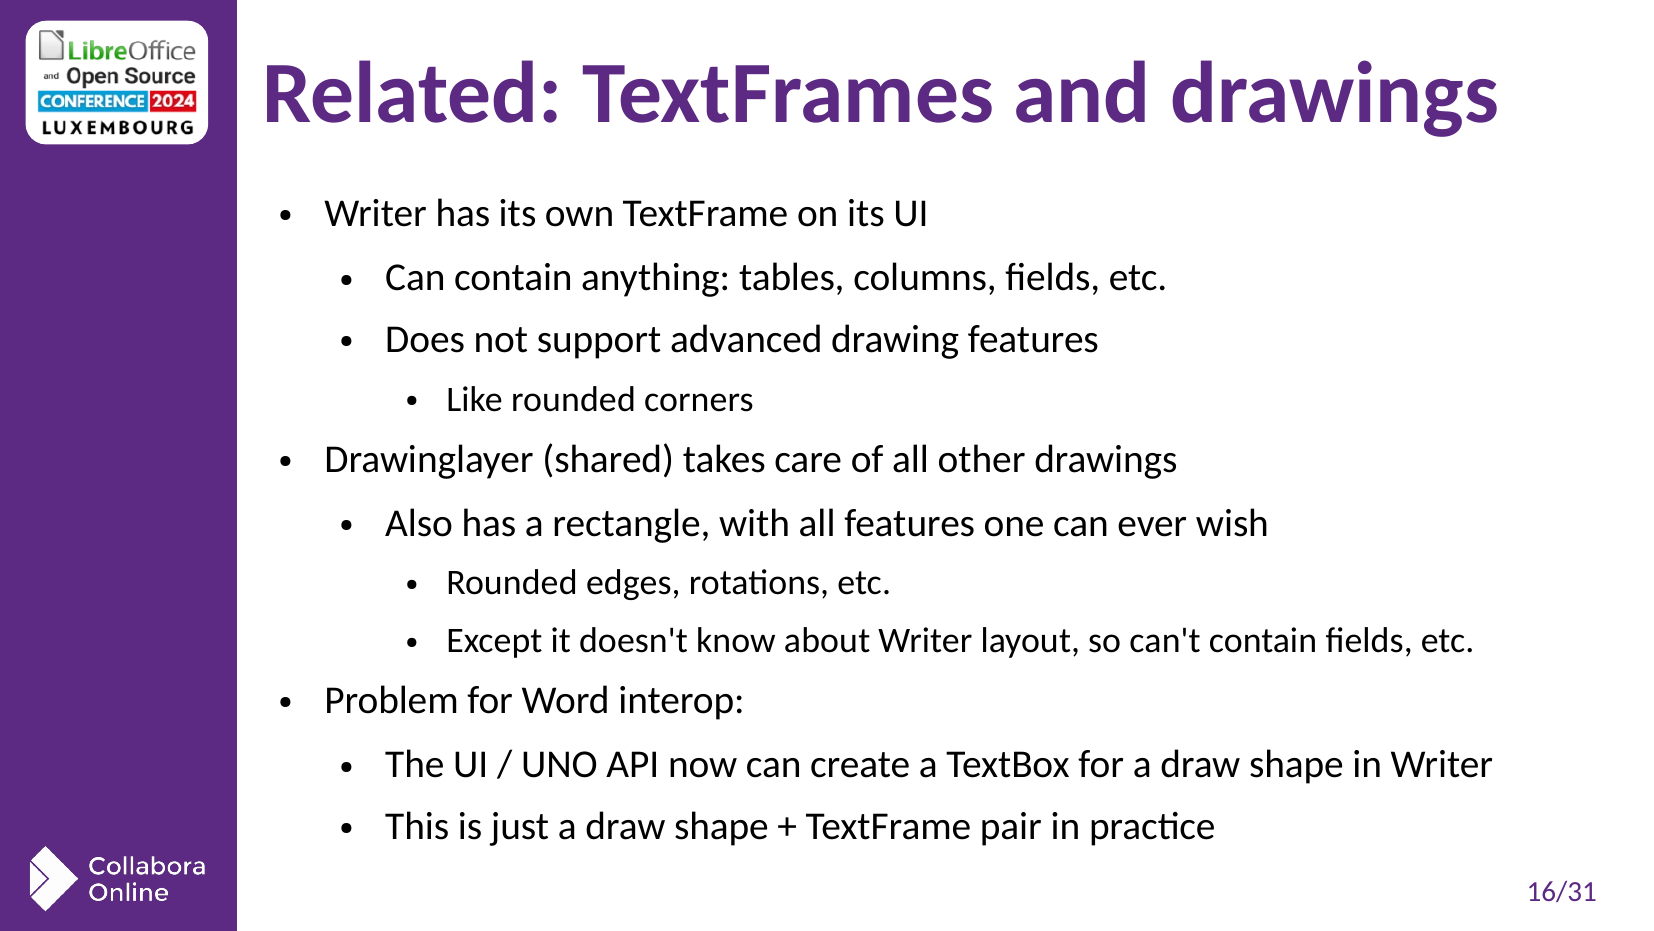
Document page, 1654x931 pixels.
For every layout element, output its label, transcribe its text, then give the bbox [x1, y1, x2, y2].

list Writer has its own TextFrame on its UI Can contain anything: tables, columns, fields, etc. Does not support advanced drawing features Like rounded corners Drawinglayer (shared) takes care of all other drawings Also has a rectangle, with all features one can ever wish Rounded edges, rotations, etc. Except it doesn't know about Writer layout, so can't contain fields, etc. Problem for Word interop: The UI / UNO API now can create a TextBox for a draw shape in Writer This is just a draw shape + TextFrame pair in practice [263, 187, 1605, 856]
picture [34, 26, 200, 139]
picture [25, 841, 209, 916]
title Related: TextFrames and drawings [262, 13, 1644, 145]
